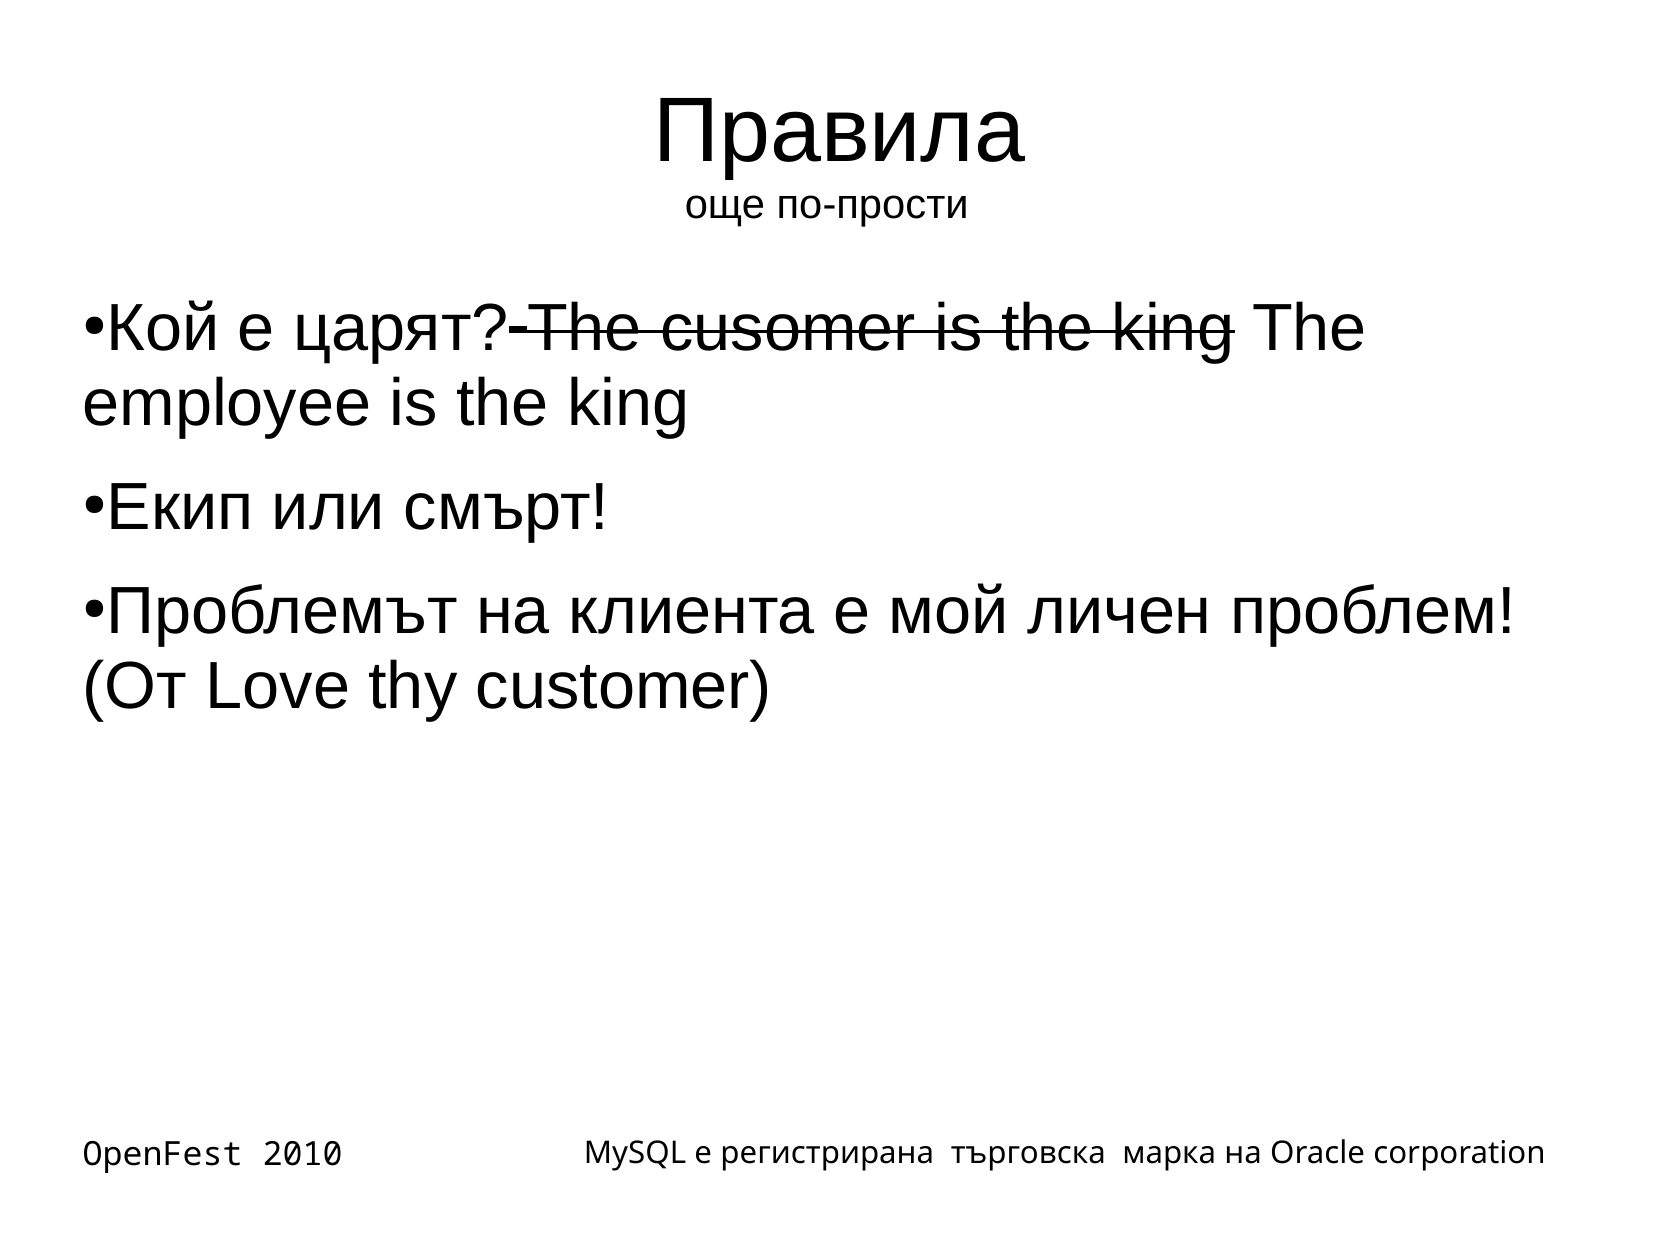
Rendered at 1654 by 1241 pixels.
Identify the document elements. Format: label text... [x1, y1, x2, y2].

list Кой е царят? The cusomer is the king The employee is the king Екип или смърт! Проблемът на клиента е мой личен проблем! (От Love thy customer) [82, 290, 1571, 1109]
title Правила още по-прости [82, 49, 1571, 257]
